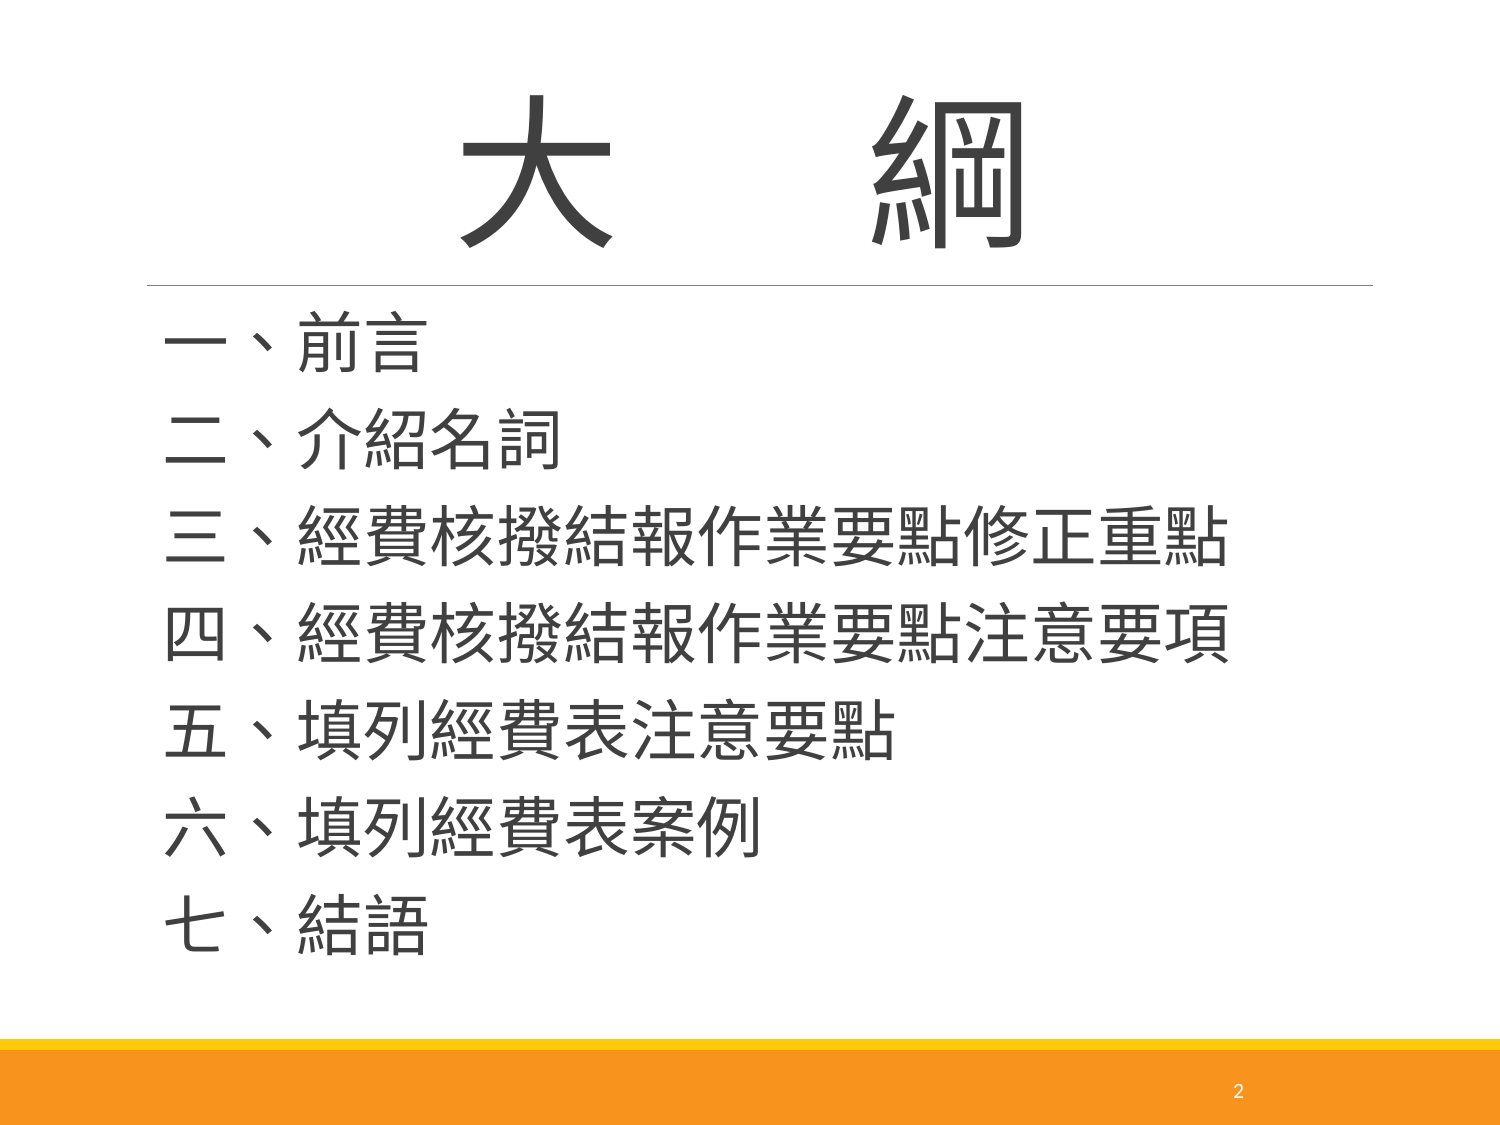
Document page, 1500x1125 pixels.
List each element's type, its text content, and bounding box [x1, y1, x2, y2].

text_box 2 [1218, 1059, 1380, 1120]
title 大 綱 [208, 89, 1279, 278]
list 一、前言 二、介紹名詞 三、經費核撥結報作業要點修正重點 四、經費核撥結報作業要點注意要項 五、填列經費表注意要點 六、填列經費表案例 七、結語 [135, 302, 1412, 1032]
